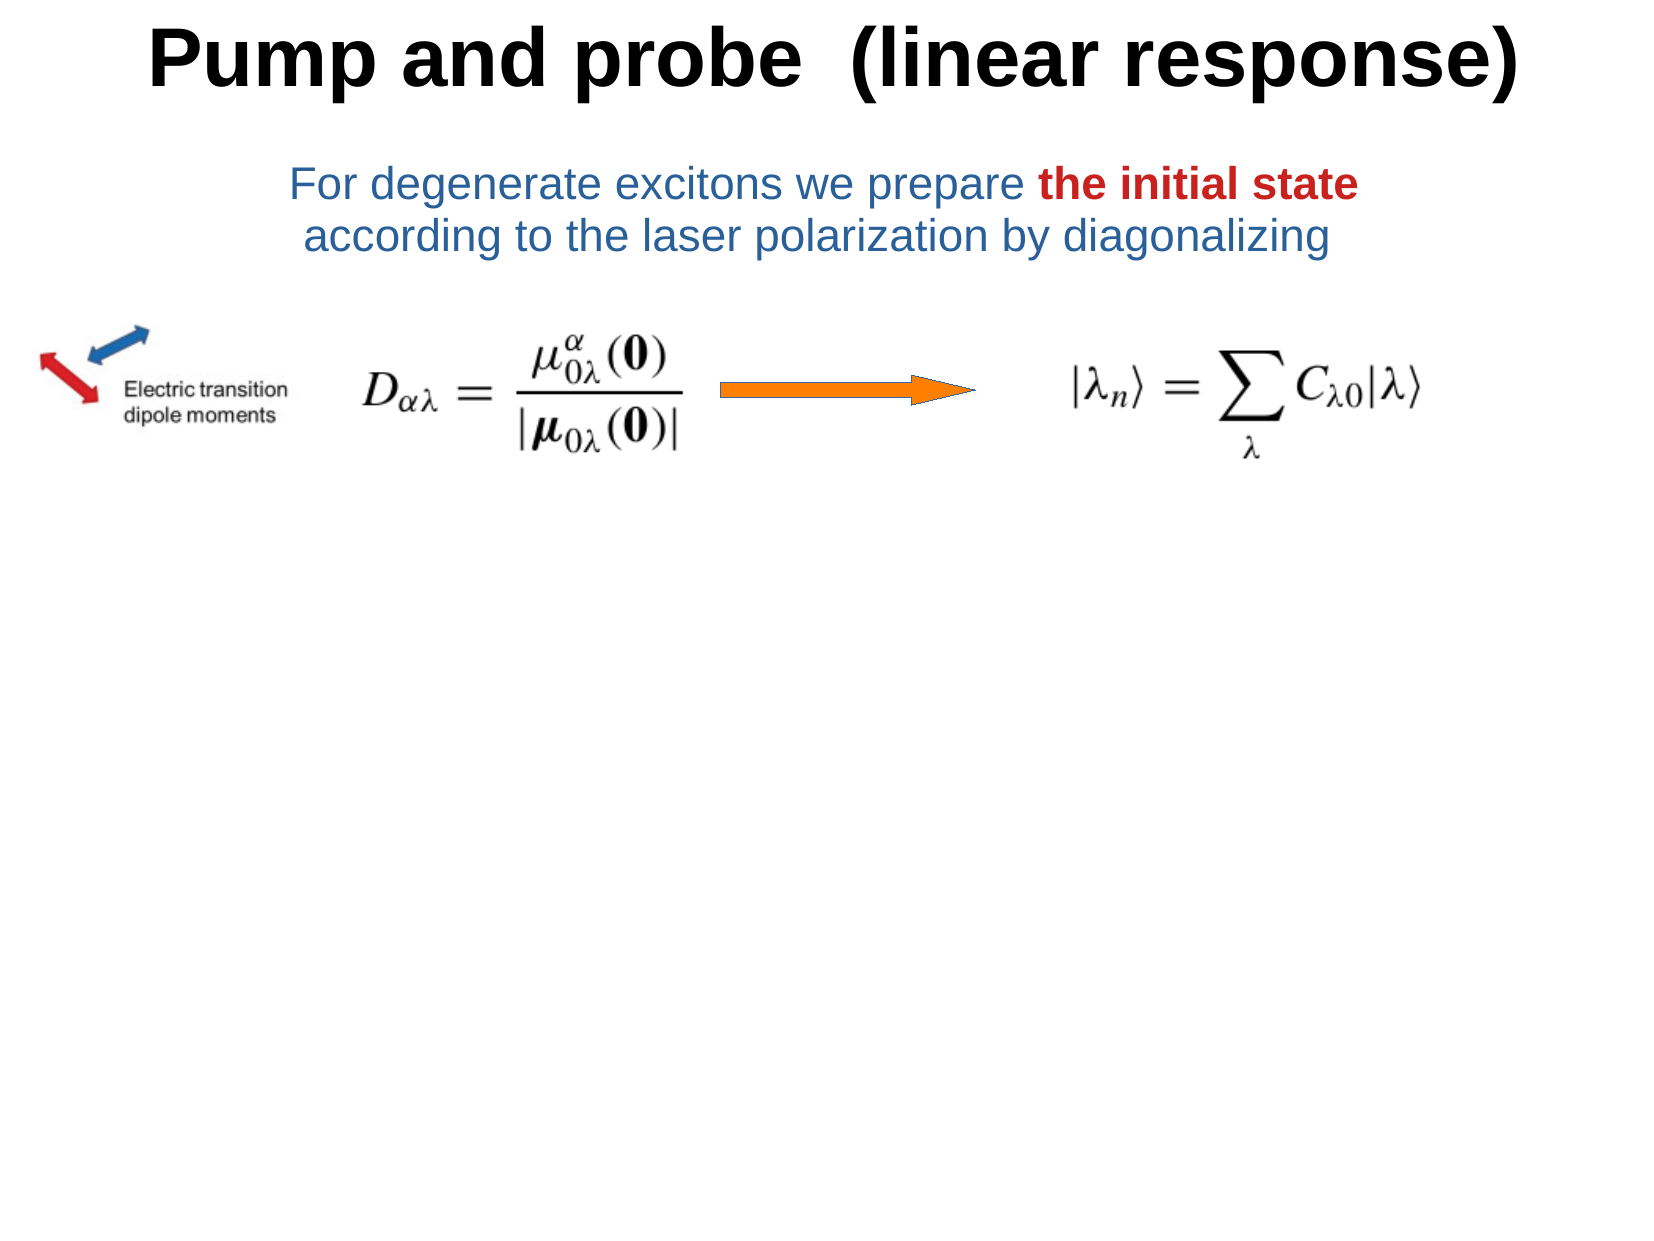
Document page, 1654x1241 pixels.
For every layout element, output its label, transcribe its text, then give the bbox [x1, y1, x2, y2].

picture [25, 309, 301, 451]
text_box [720, 375, 976, 406]
picture [1050, 318, 1429, 466]
title Pump and probe (linear response) [15, 0, 1654, 151]
text_box For degenerate excitons we prepare the initial state according to the laser polarization by diagonalizing [195, 150, 1453, 269]
picture [347, 324, 691, 466]
